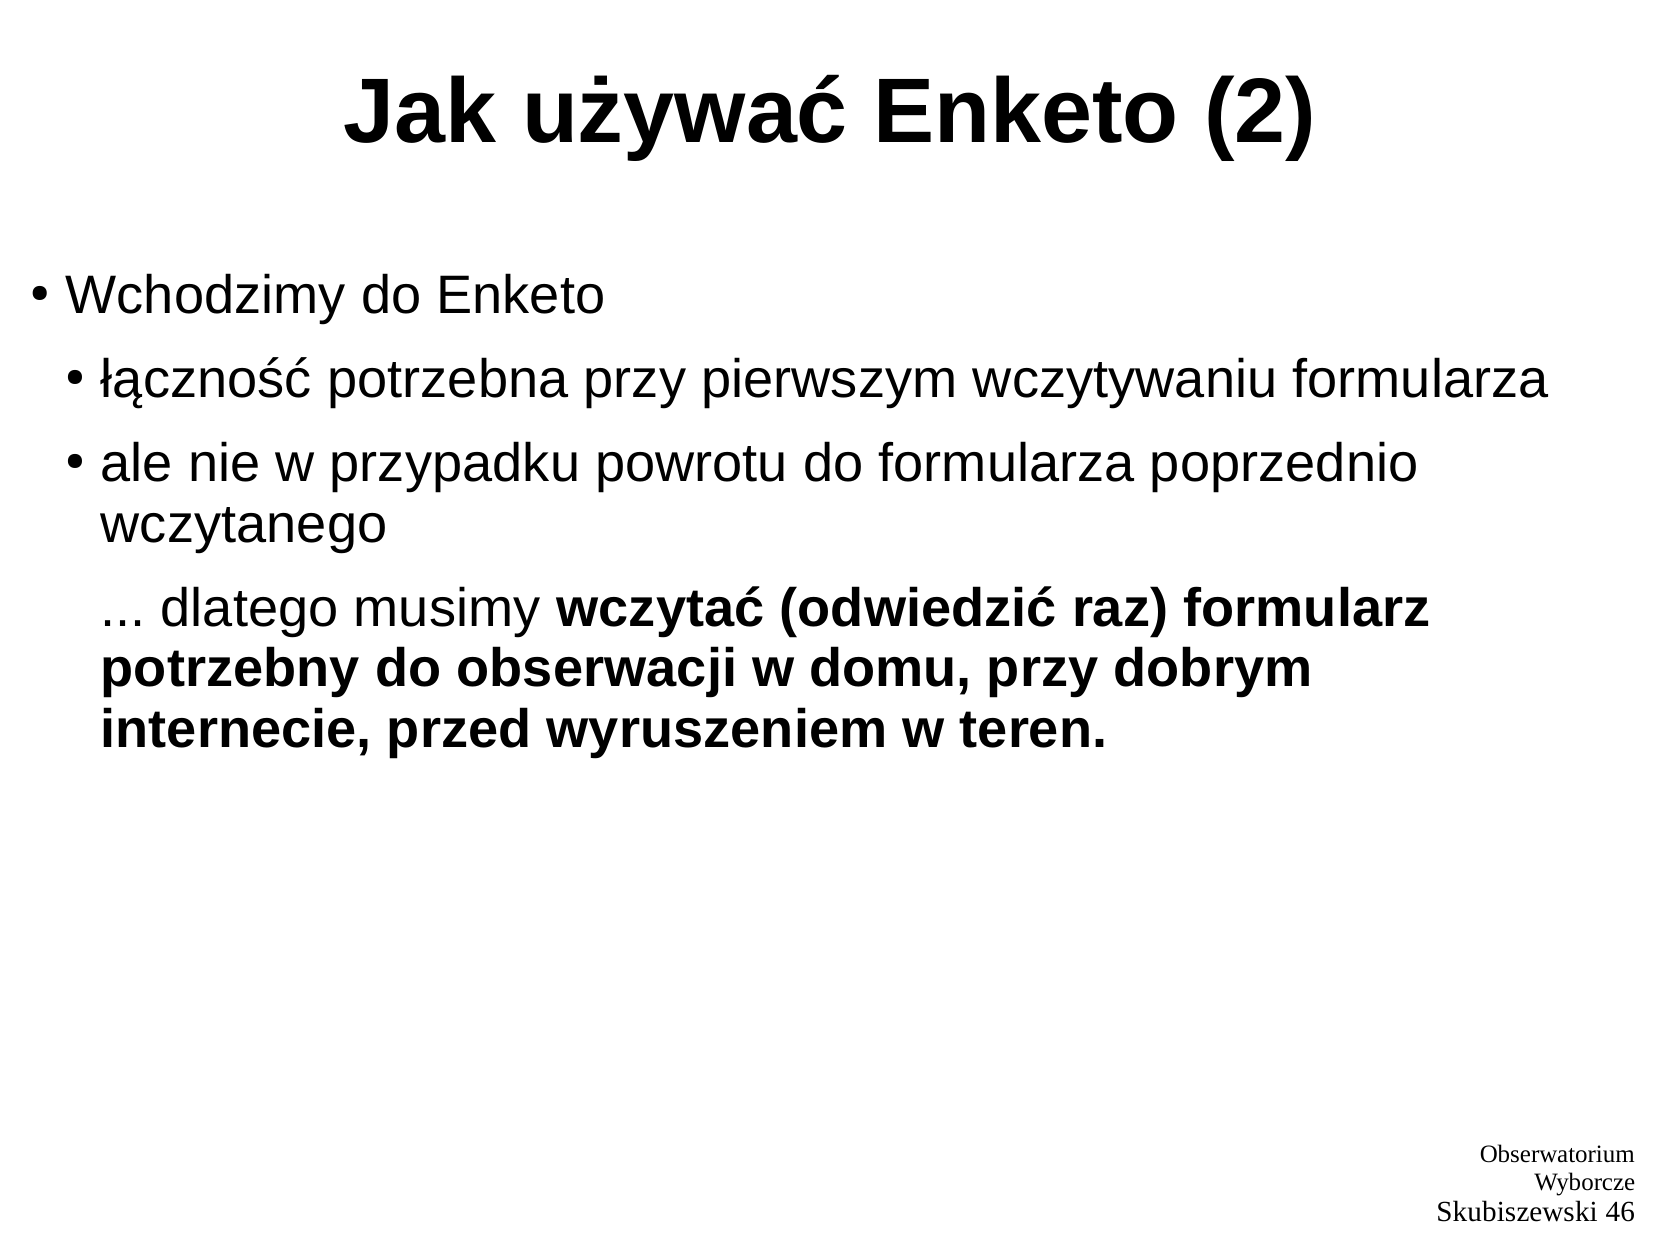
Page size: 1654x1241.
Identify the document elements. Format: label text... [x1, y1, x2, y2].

title Jak używać Enketo (2) [86, 60, 1575, 180]
list Wchodzimy do Enketo łączność potrzebna przy pierwszym wczytywaniu formularza ale nie w przypadku powrotu do formularza poprzednio wczytanego ... dlatego musimy wczytać (odwiedzić raz) formularz potrzebny do obserwacji w domu, przy dobrym internecie, przed wyruszeniem w teren. [30, 180, 1583, 1156]
